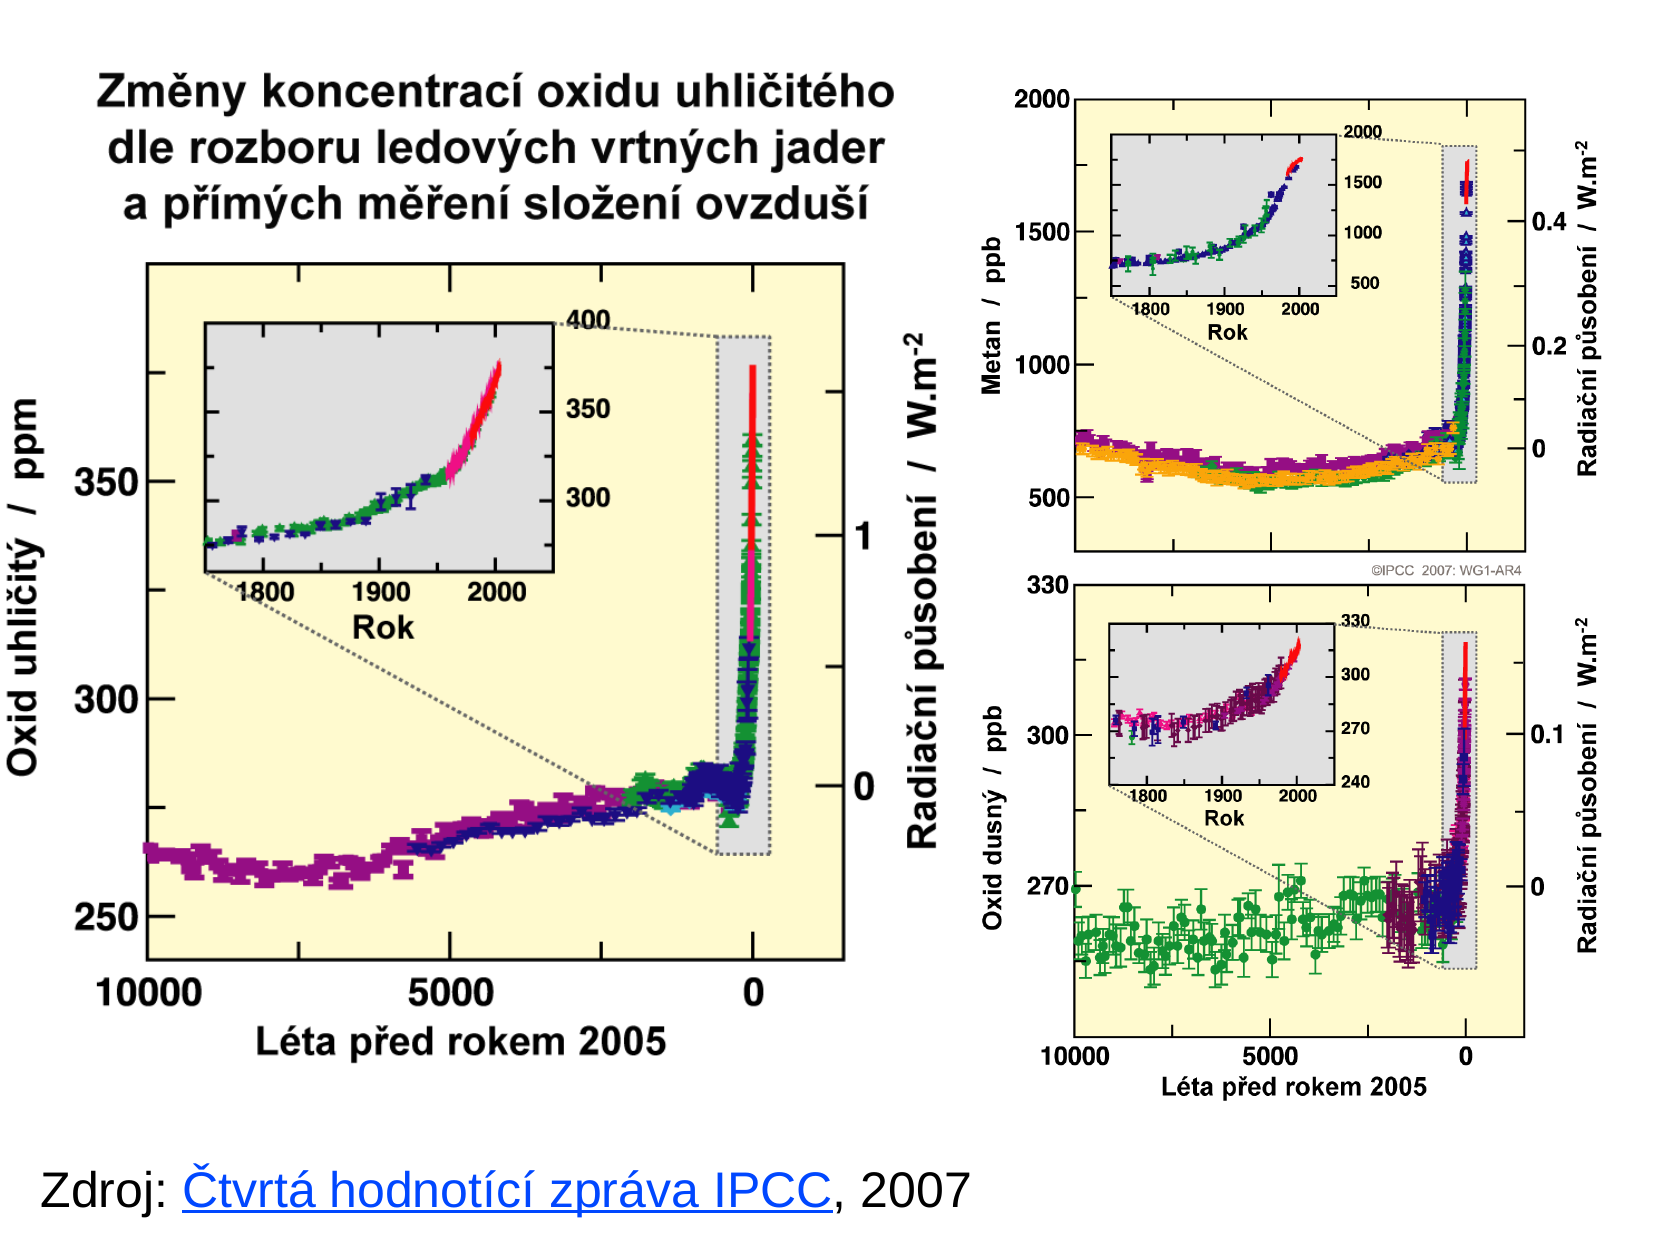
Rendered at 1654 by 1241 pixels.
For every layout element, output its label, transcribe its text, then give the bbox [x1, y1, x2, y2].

text_box Zdroj: Čtvrtá hodnotící zpráva IPCC, 2007 [25, 1139, 1465, 1241]
picture [0, 65, 1622, 1107]
